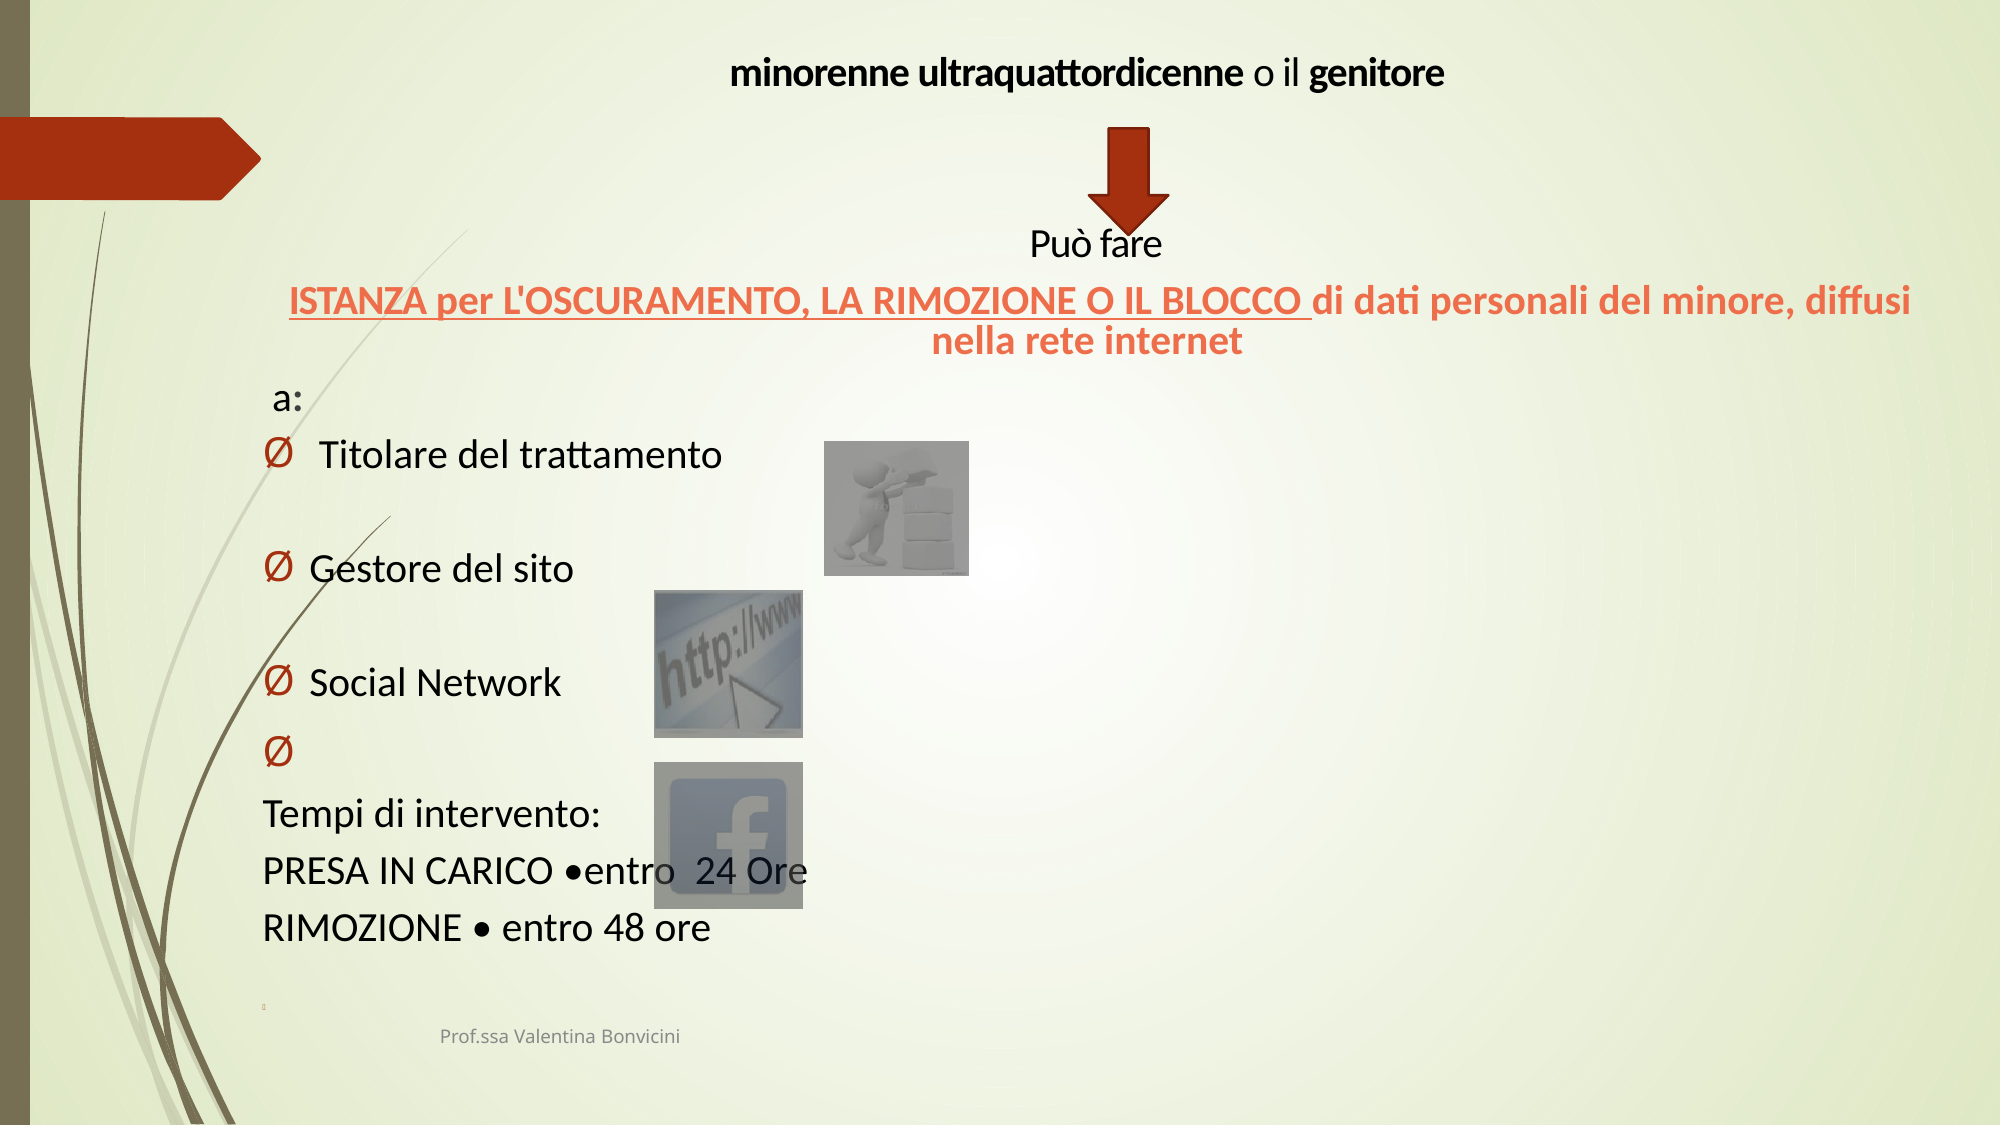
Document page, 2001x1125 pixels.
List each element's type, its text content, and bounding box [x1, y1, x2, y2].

picture [654, 762, 803, 909]
picture [824, 441, 969, 576]
picture [654, 591, 803, 738]
list minorenne ultraquattordicenne o il genitore Può fare ISTANZA per L'OSCURAMENTO, LA RIMOZIONE O IL BLOCCO di dati personali del minore, diffusi nella rete internet a: Titolare del trattamento Gestore del sito Social Network Tempi di intervento: PRESA IN CARICO •entro 24 Ore RIMOZIONE • entro 48 ore [247, 47, 1965, 1105]
text_box [1088, 128, 1169, 236]
text_box Prof.ssa Valentina Bonvicini [424, 1006, 1675, 1067]
